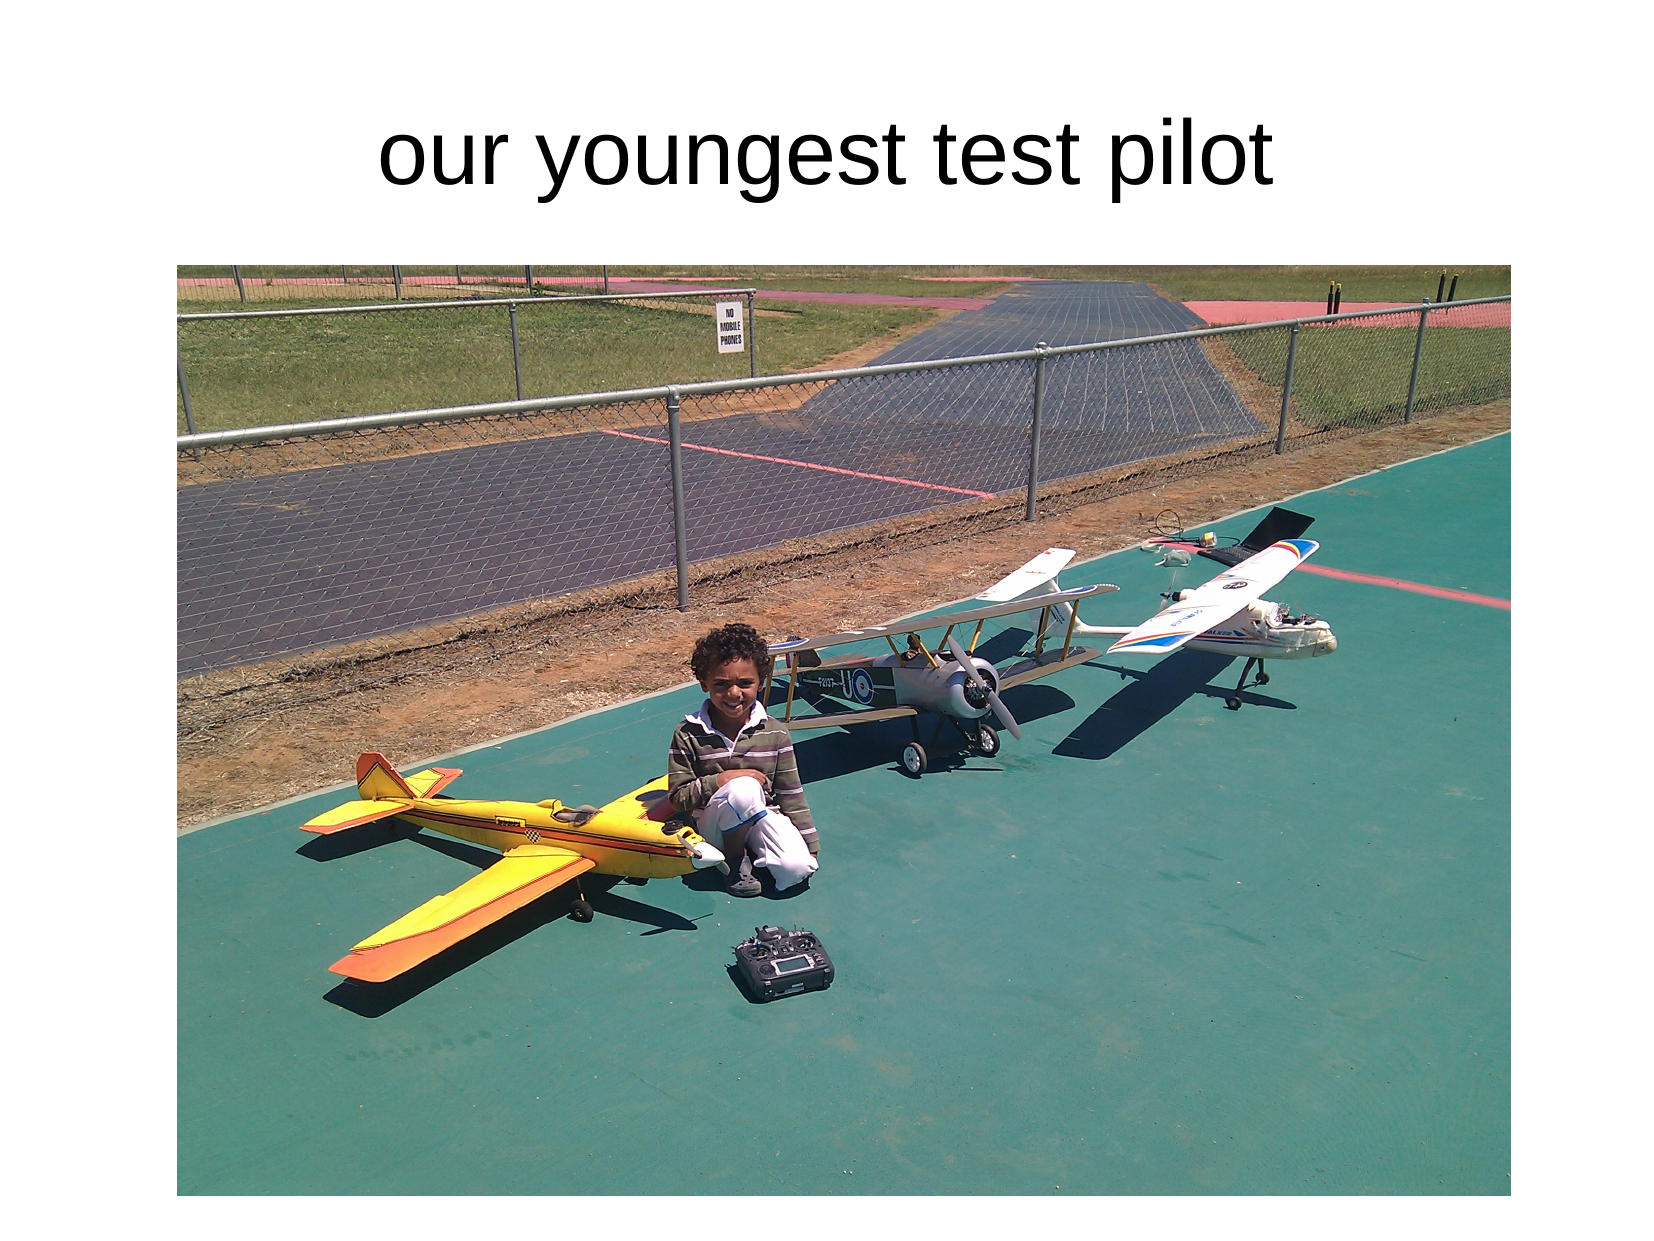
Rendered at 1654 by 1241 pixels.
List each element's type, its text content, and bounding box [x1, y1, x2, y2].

title our youngest test pilot [82, 49, 1571, 257]
picture [177, 265, 1511, 1196]
